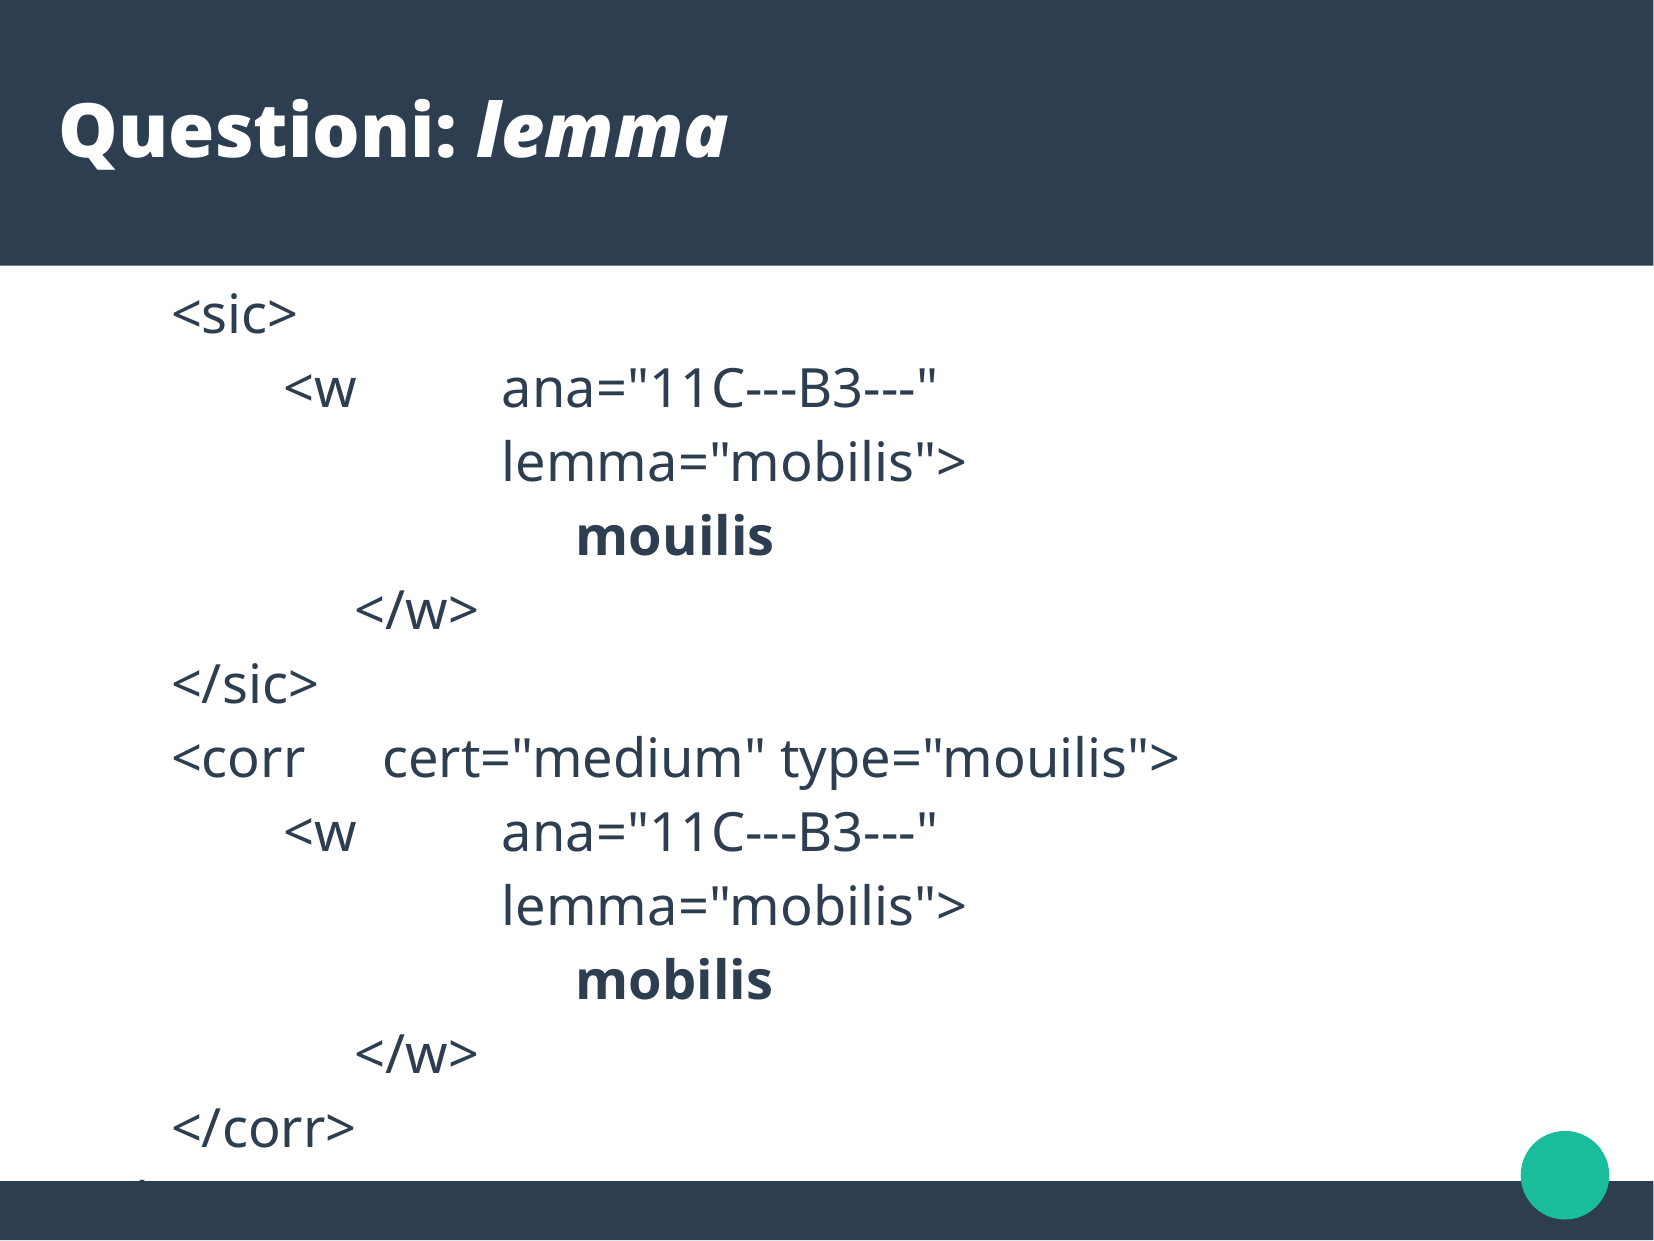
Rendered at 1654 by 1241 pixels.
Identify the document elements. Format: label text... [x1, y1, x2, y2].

title Questioni: lemma [59, 49, 1595, 207]
subtitle <choice> <sic> <w ana="11C---B3---" lemma="mobilis"> mouilis </w> </sic> <corr cert="medium" type="mouilis"> <w ana="11C---B3---" lemma="mobilis"> mobilis </w> </corr> </choice> [59, 283, 1595, 1230]
